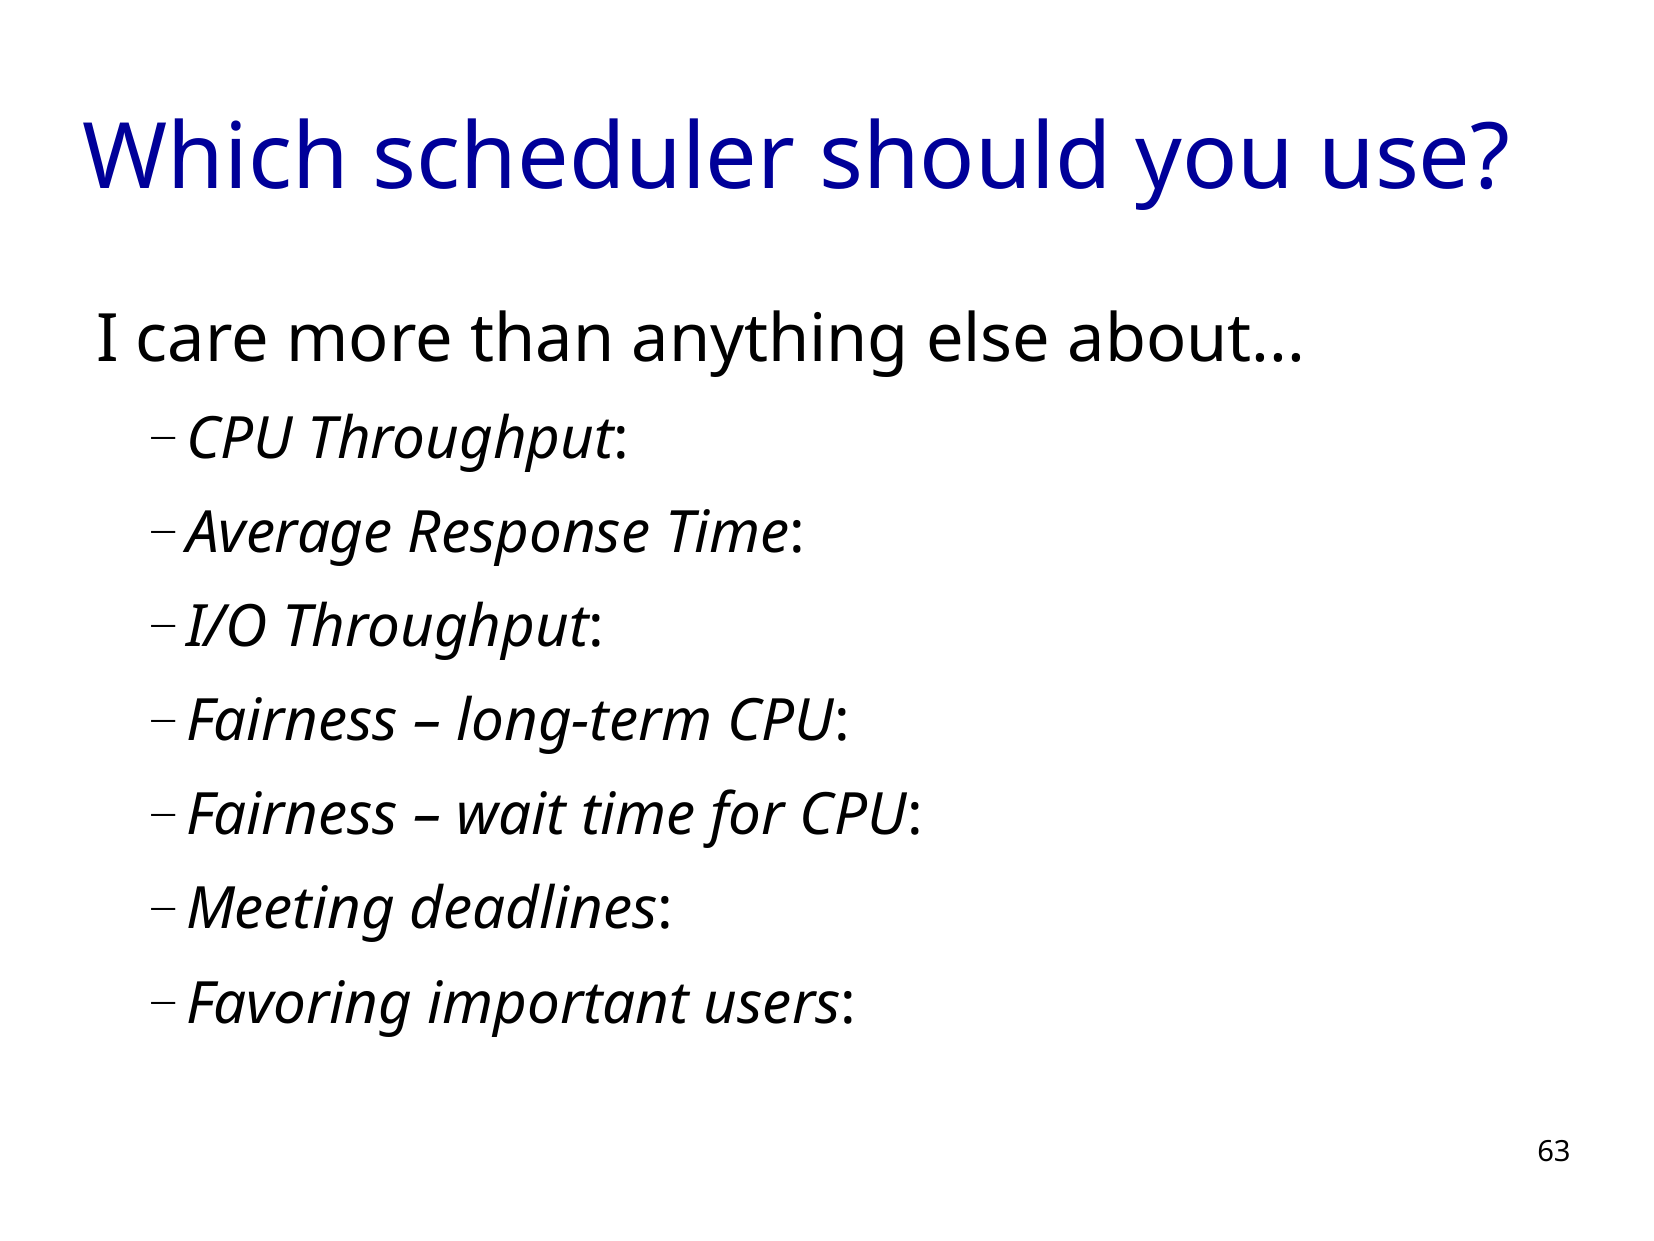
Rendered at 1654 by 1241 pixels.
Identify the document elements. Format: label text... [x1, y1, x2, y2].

title Which scheduler should you use? [82, 49, 1571, 257]
list I care more than anything else about... CPU Throughput: Average Response Time: I/O Throughput: Fairness – long-term CPU: Fairness – wait time for CPU: Meeting deadlines: Favoring important users: [60, 290, 1571, 1096]
